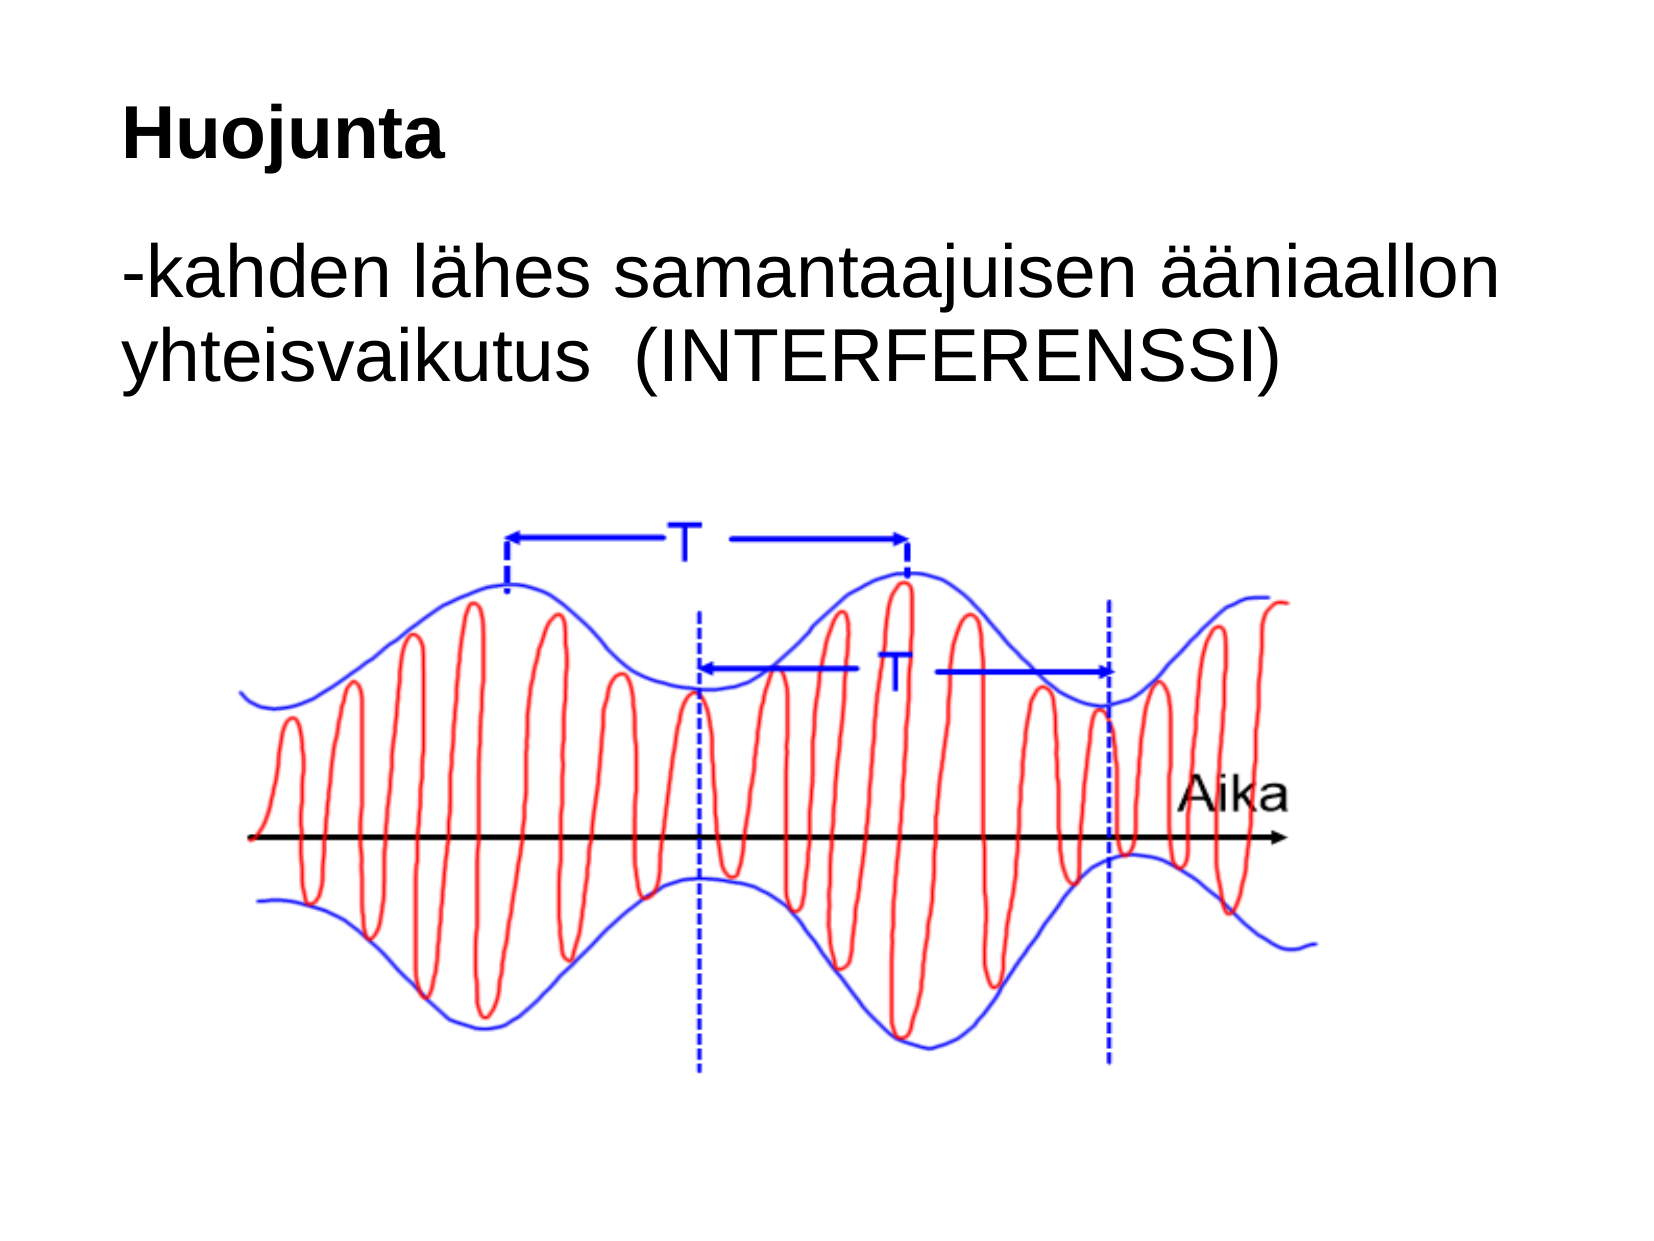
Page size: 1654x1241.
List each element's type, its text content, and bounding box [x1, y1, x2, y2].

picture [129, 450, 1447, 1134]
text_box Huojunta -kahden lähes samantaajuisen ääniaallon yhteisvaikutus (INTERFERENSSI) [106, 82, 1630, 407]
